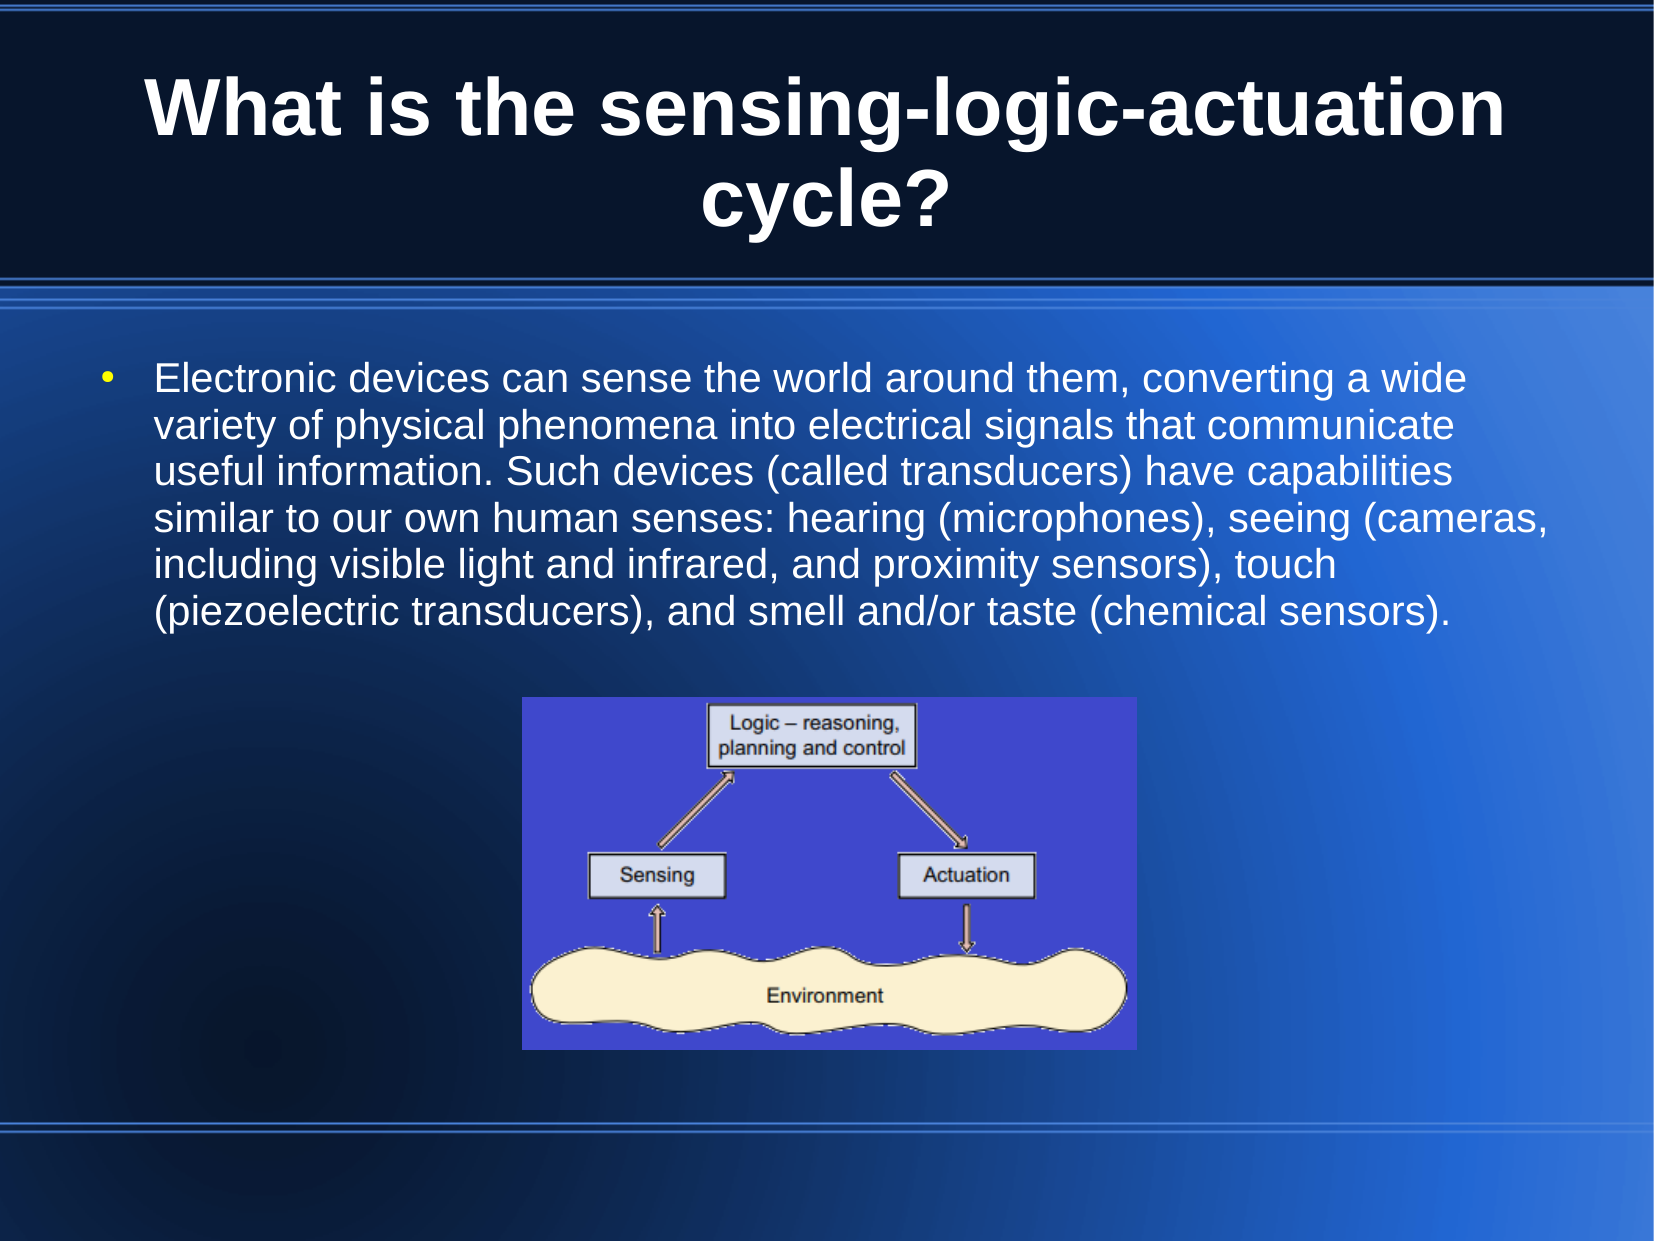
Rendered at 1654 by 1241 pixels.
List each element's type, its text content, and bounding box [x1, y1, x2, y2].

picture [0, 0, 1654, 1241]
title What is the sensing-logic-actuation cycle? [82, 49, 1571, 257]
list Electronic devices can sense the world around them, converting a wide variety of physical phenomena into electrical signals that communicate useful information. Such devices (called transducers) have capabilities similar to our own human senses: hearing (microphones), seeing (cameras, including visible light and infrared, and proximity sensors), touch (piezoelectric transducers), and smell and/or taste (chemical sensors). [82, 355, 1571, 1058]
